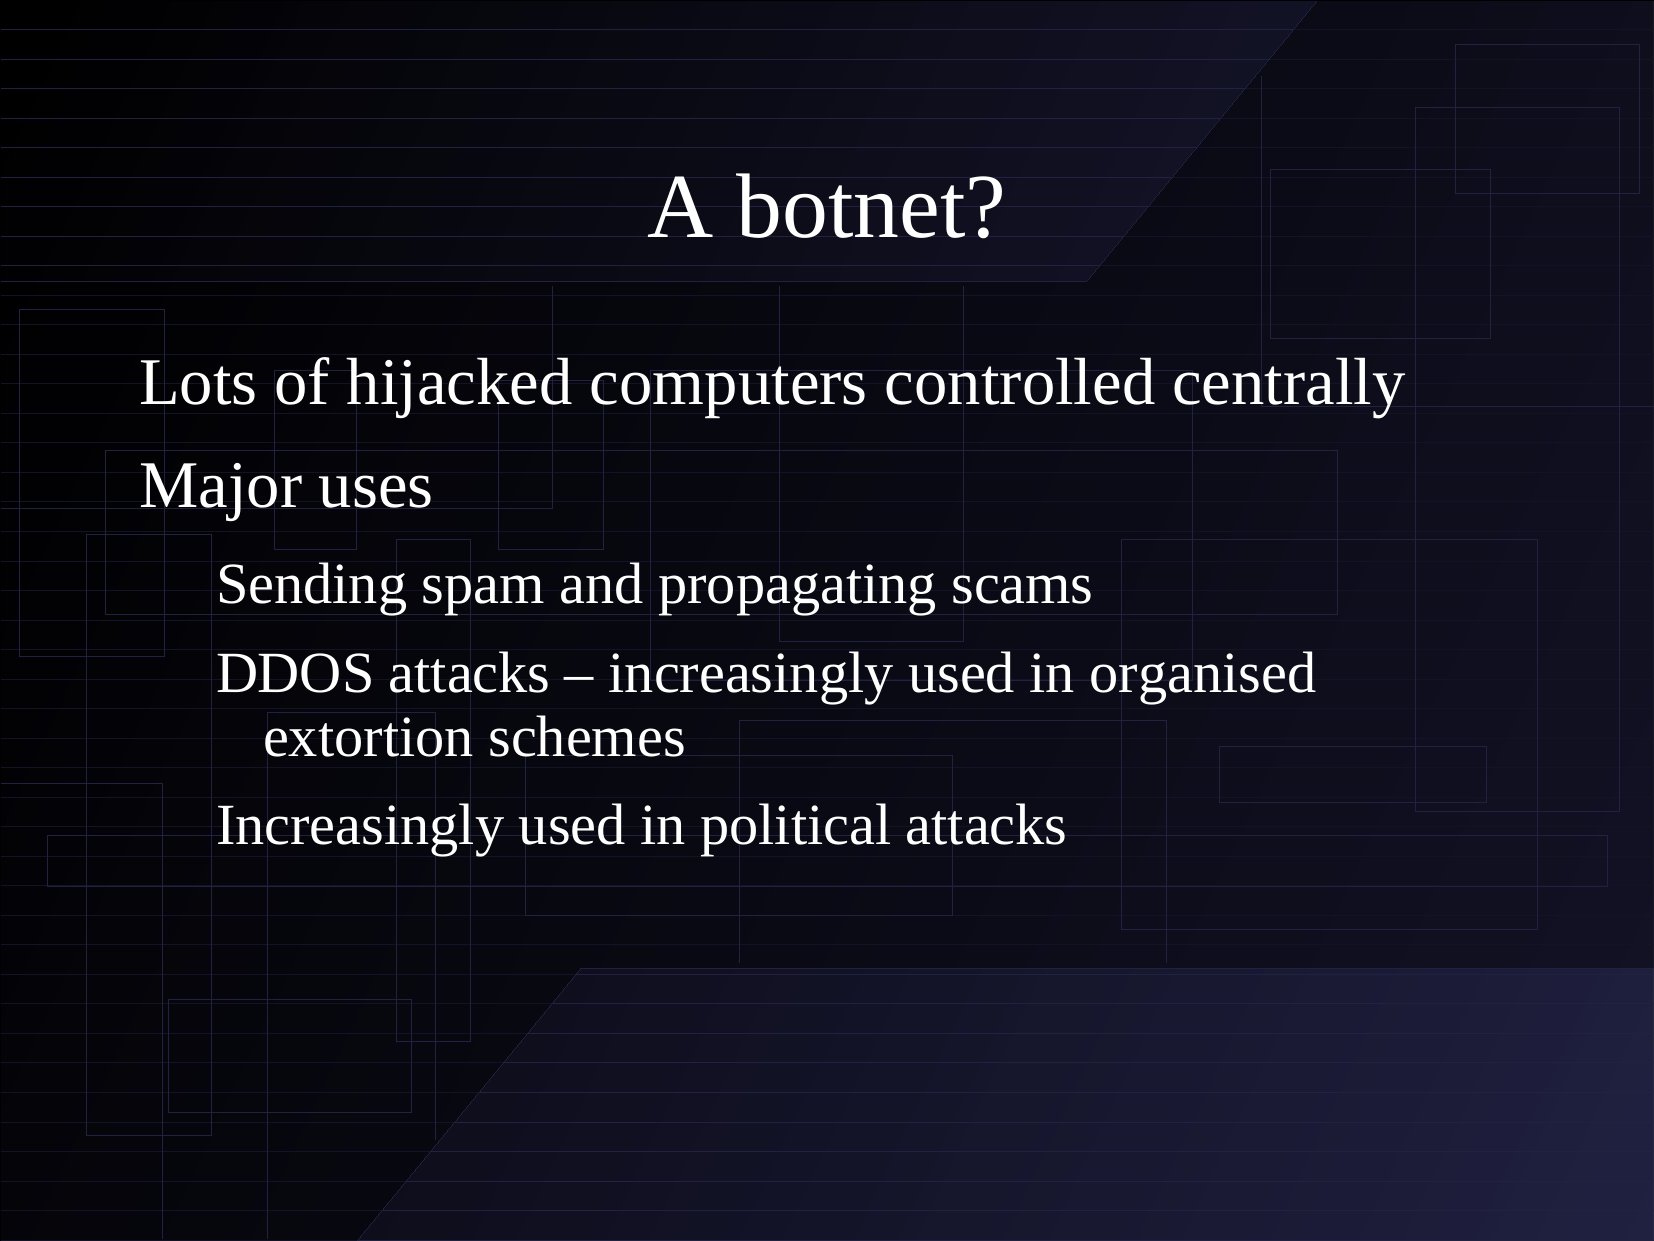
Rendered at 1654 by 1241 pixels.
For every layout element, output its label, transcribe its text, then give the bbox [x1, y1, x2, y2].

title A botnet? [121, 102, 1534, 311]
list Lots of hijacked computers controlled centrally Major uses Sending spam and propagating scams DDOS attacks – increasingly used in organised extortion schemes Increasingly used in political attacks [121, 344, 1534, 1127]
